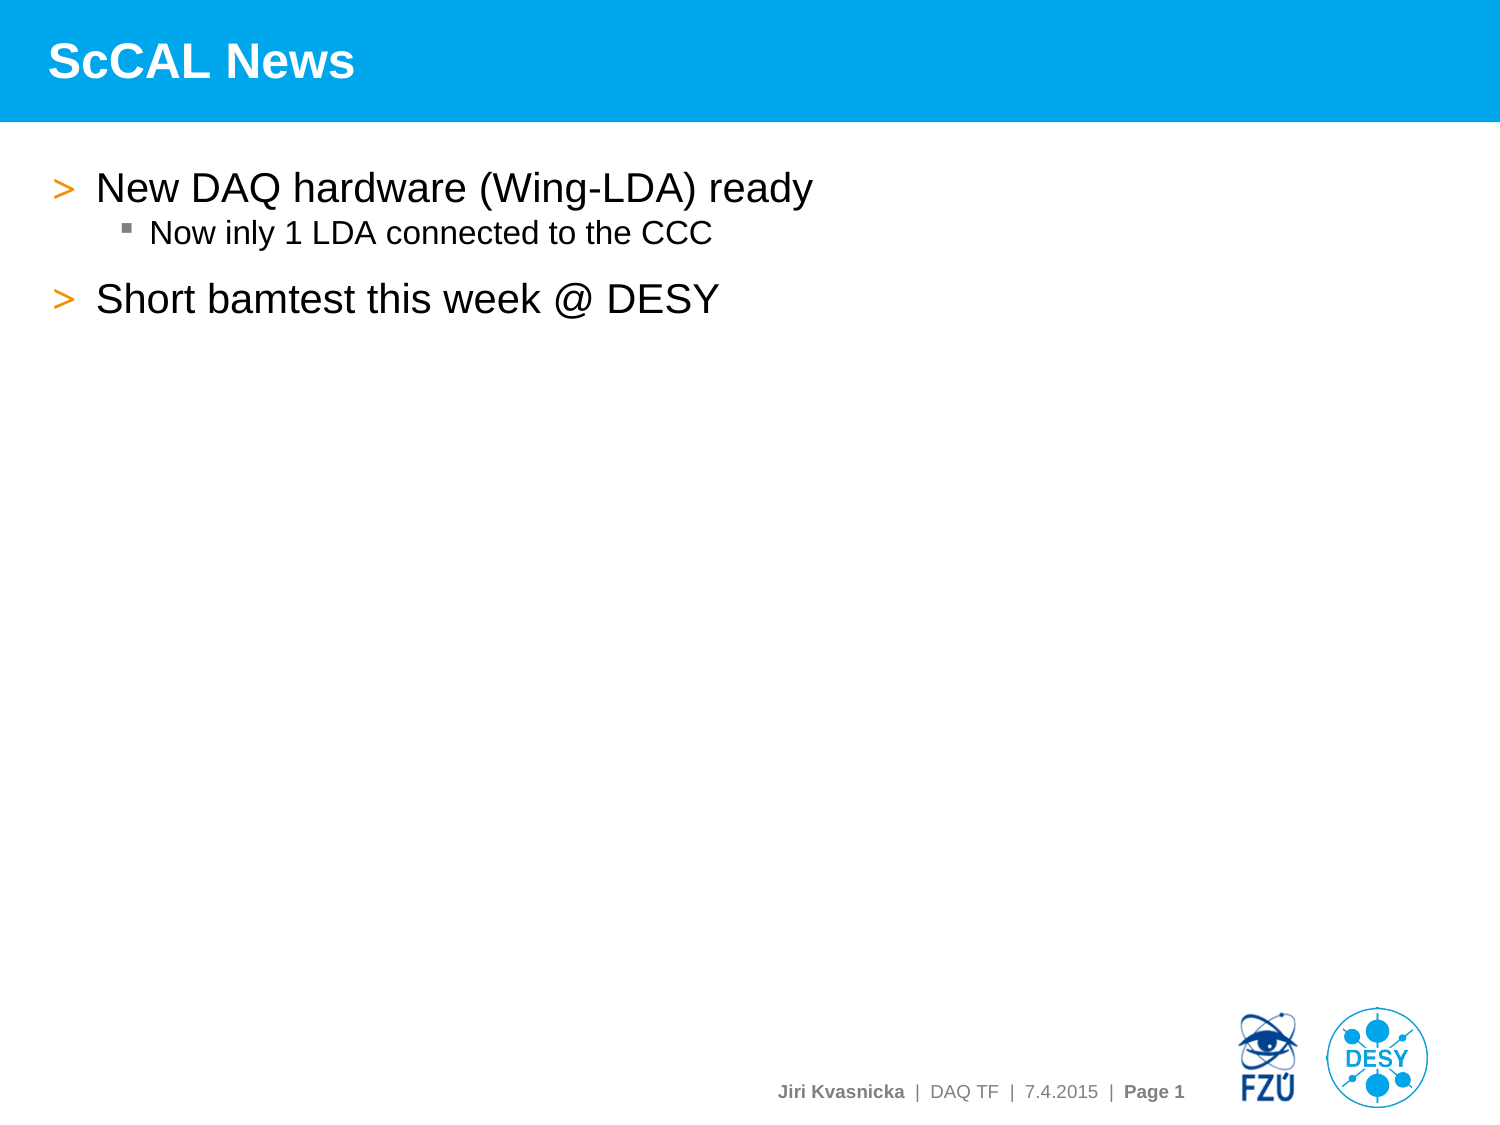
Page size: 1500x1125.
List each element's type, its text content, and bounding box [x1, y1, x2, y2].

title ScCAL News [47, 16, 1446, 107]
list New DAQ hardware (Wing-LDA) ready Now inly 1 LDA connected to the CCC Short bamtest this week @ DESY [46, 164, 1444, 1058]
picture [1350, 1058, 1357, 1064]
picture [1326, 1058, 1428, 1108]
picture [1215, 1058, 1321, 1110]
